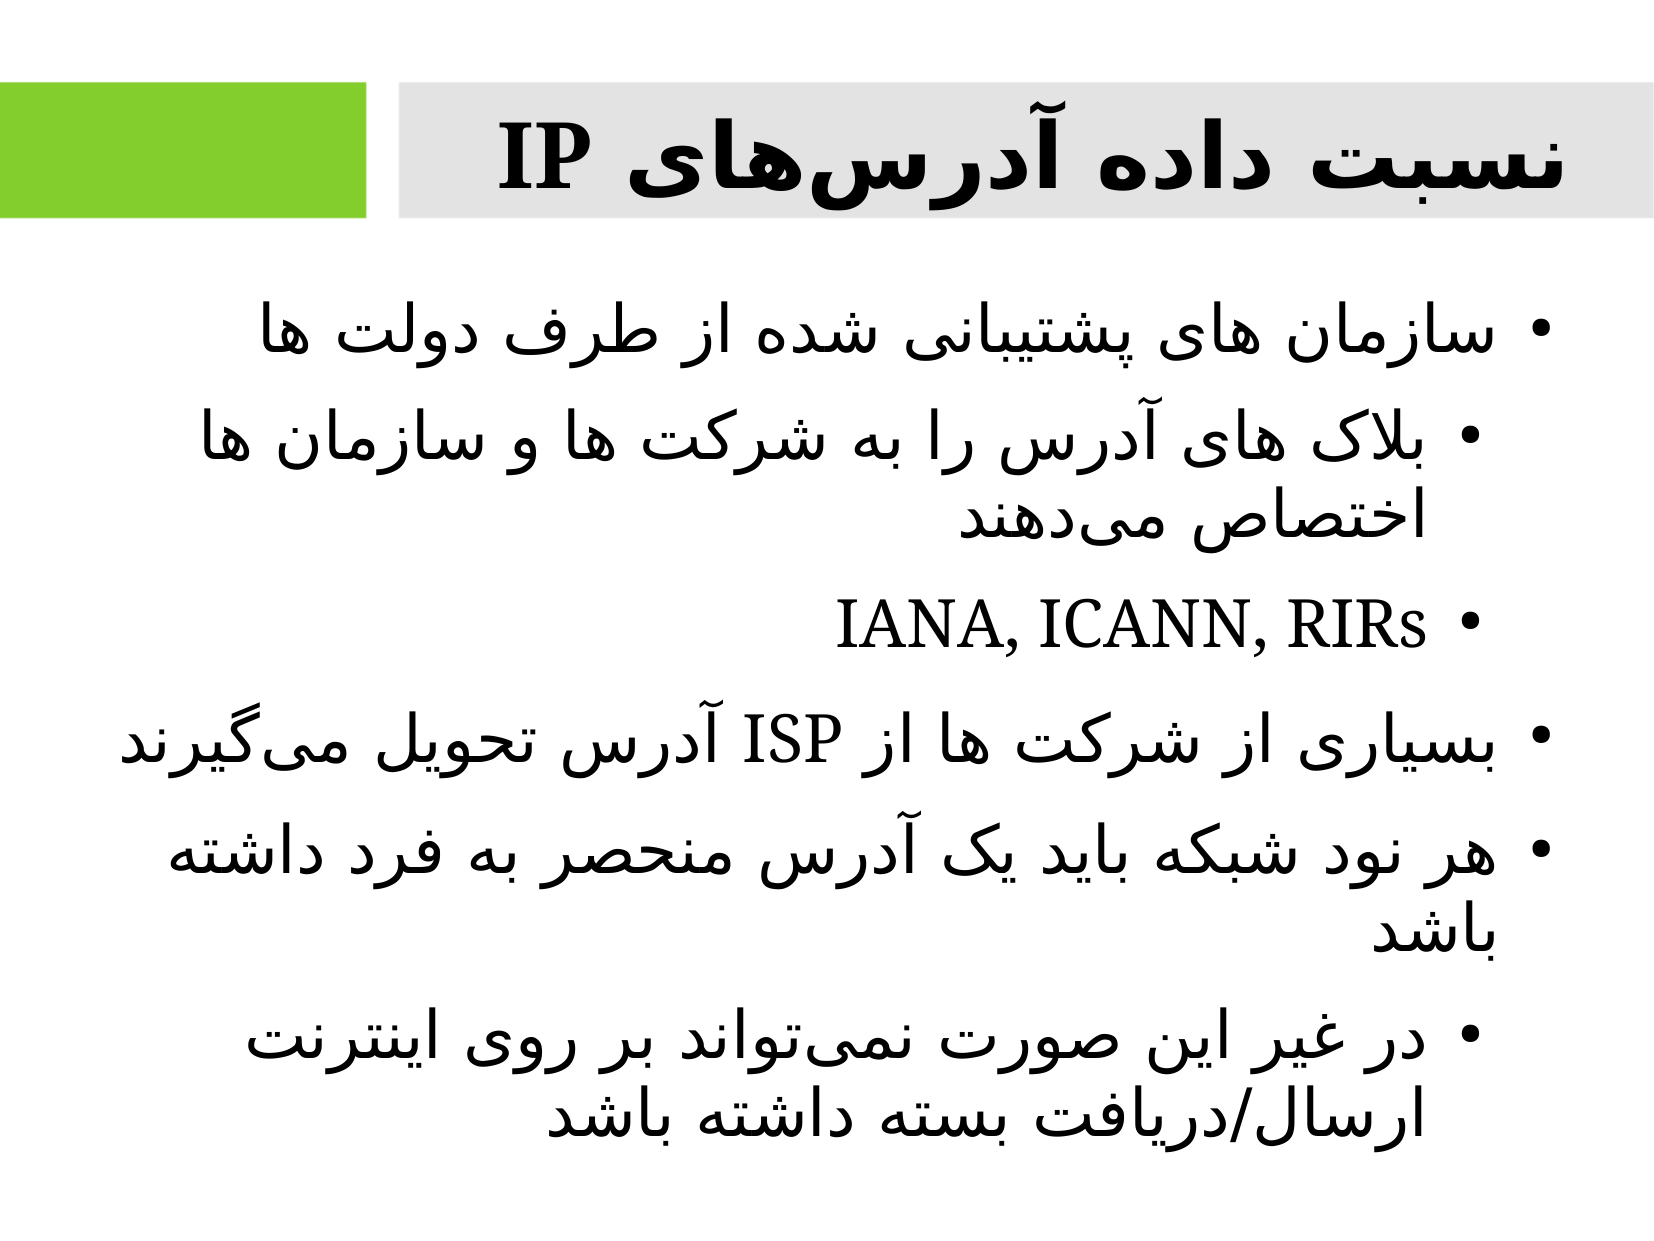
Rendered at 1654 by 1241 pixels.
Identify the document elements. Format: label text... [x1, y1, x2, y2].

picture [0, 0, 1654, 1241]
title نسبت داده آدرس‌های IP [82, 49, 1571, 257]
list سازمان های پشتیبانی شده از طرف دولت ها بلاک های آدرس را به شرکت ها و سازمان ها اختصاص می‌دهند IANA, ICANN, RIRs بسیاری از شرکت ها از ISP آدرس تحویل می‌گیرند هر نود شبکه باید یک آدرس منحصر به فرد داشته باشد در غیر این صورت نمی‌تواند بر روی اینترنت ارسال/دریافت بسته داشته باشد [82, 290, 1571, 1182]
